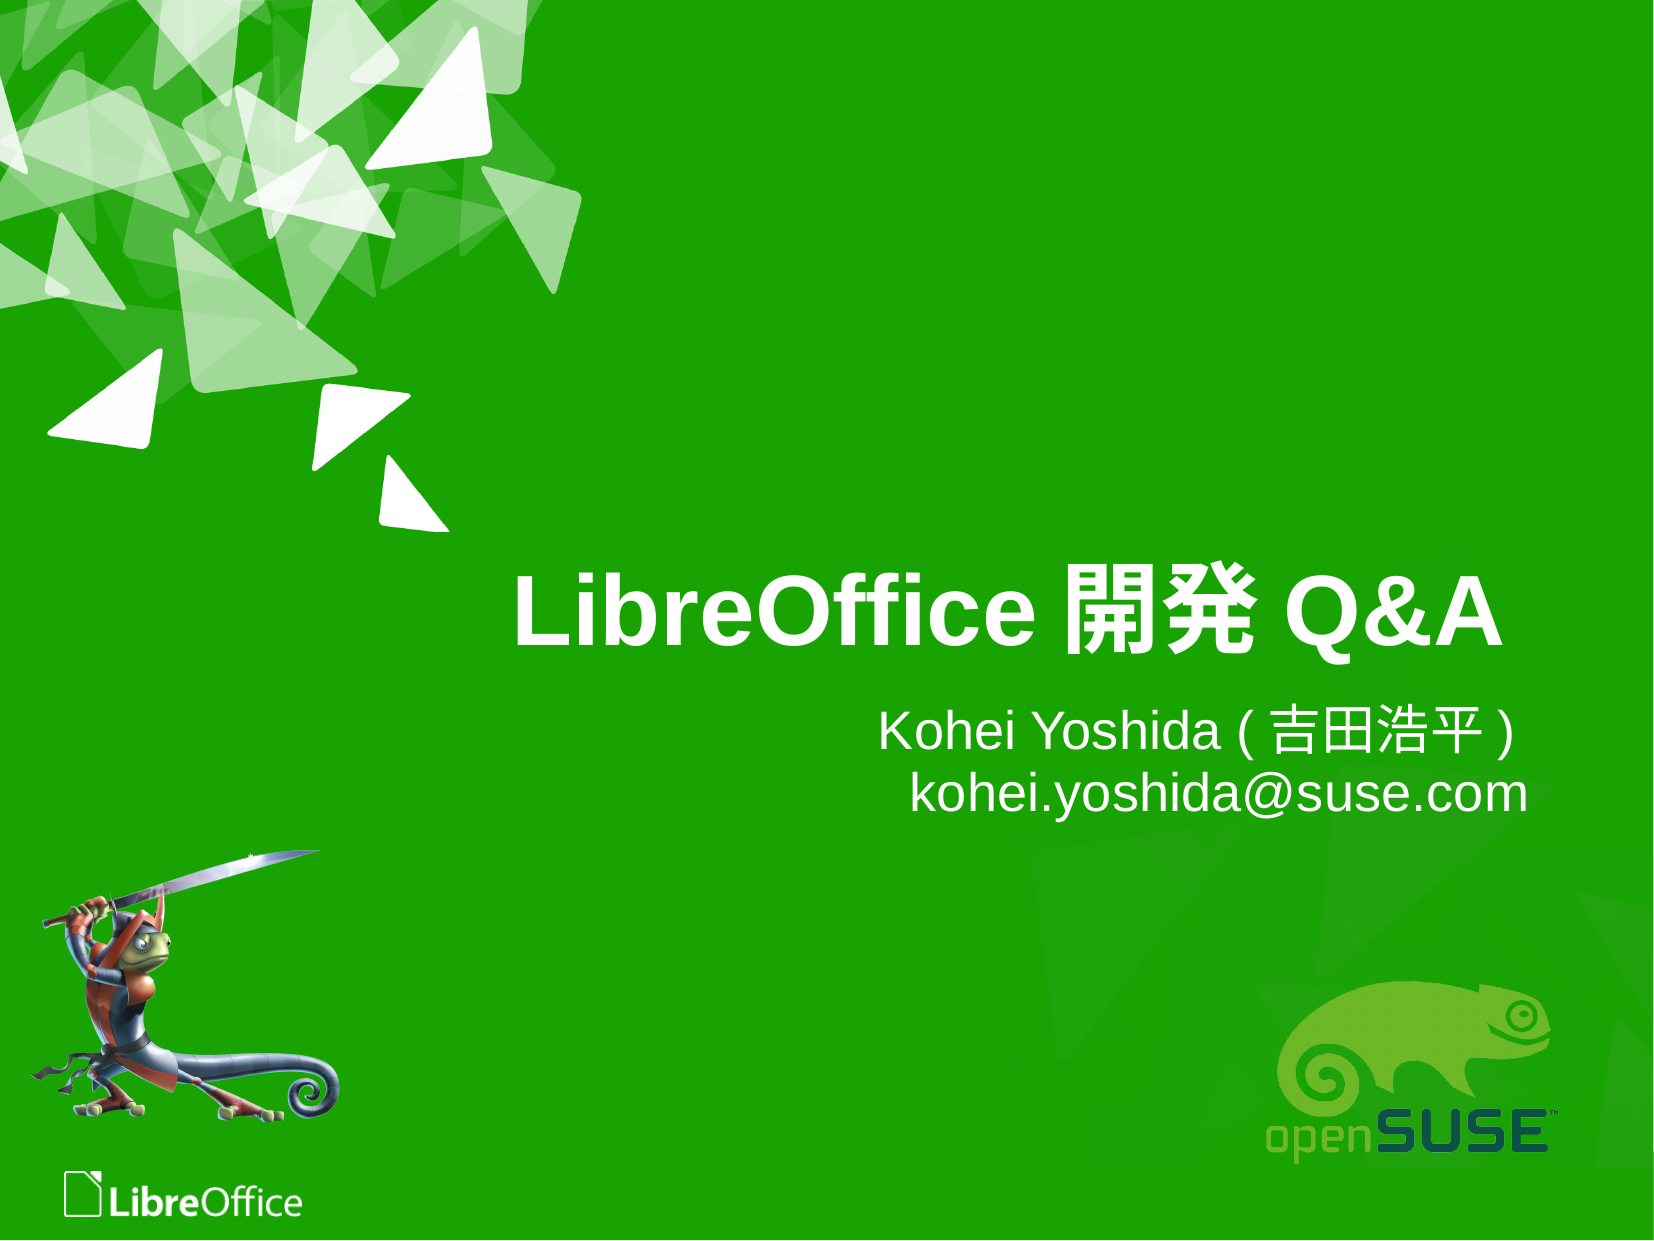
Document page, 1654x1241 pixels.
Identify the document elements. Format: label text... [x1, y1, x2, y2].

list Kohei Yoshida (吉田浩平) kohei.yoshida@suse.com [690, 699, 1531, 849]
title LibreOffice開発Q&A [236, 521, 1506, 700]
picture [0, 0, 680, 532]
picture [64, 1171, 302, 1217]
picture [915, 548, 1654, 1171]
picture [0, 826, 355, 1163]
